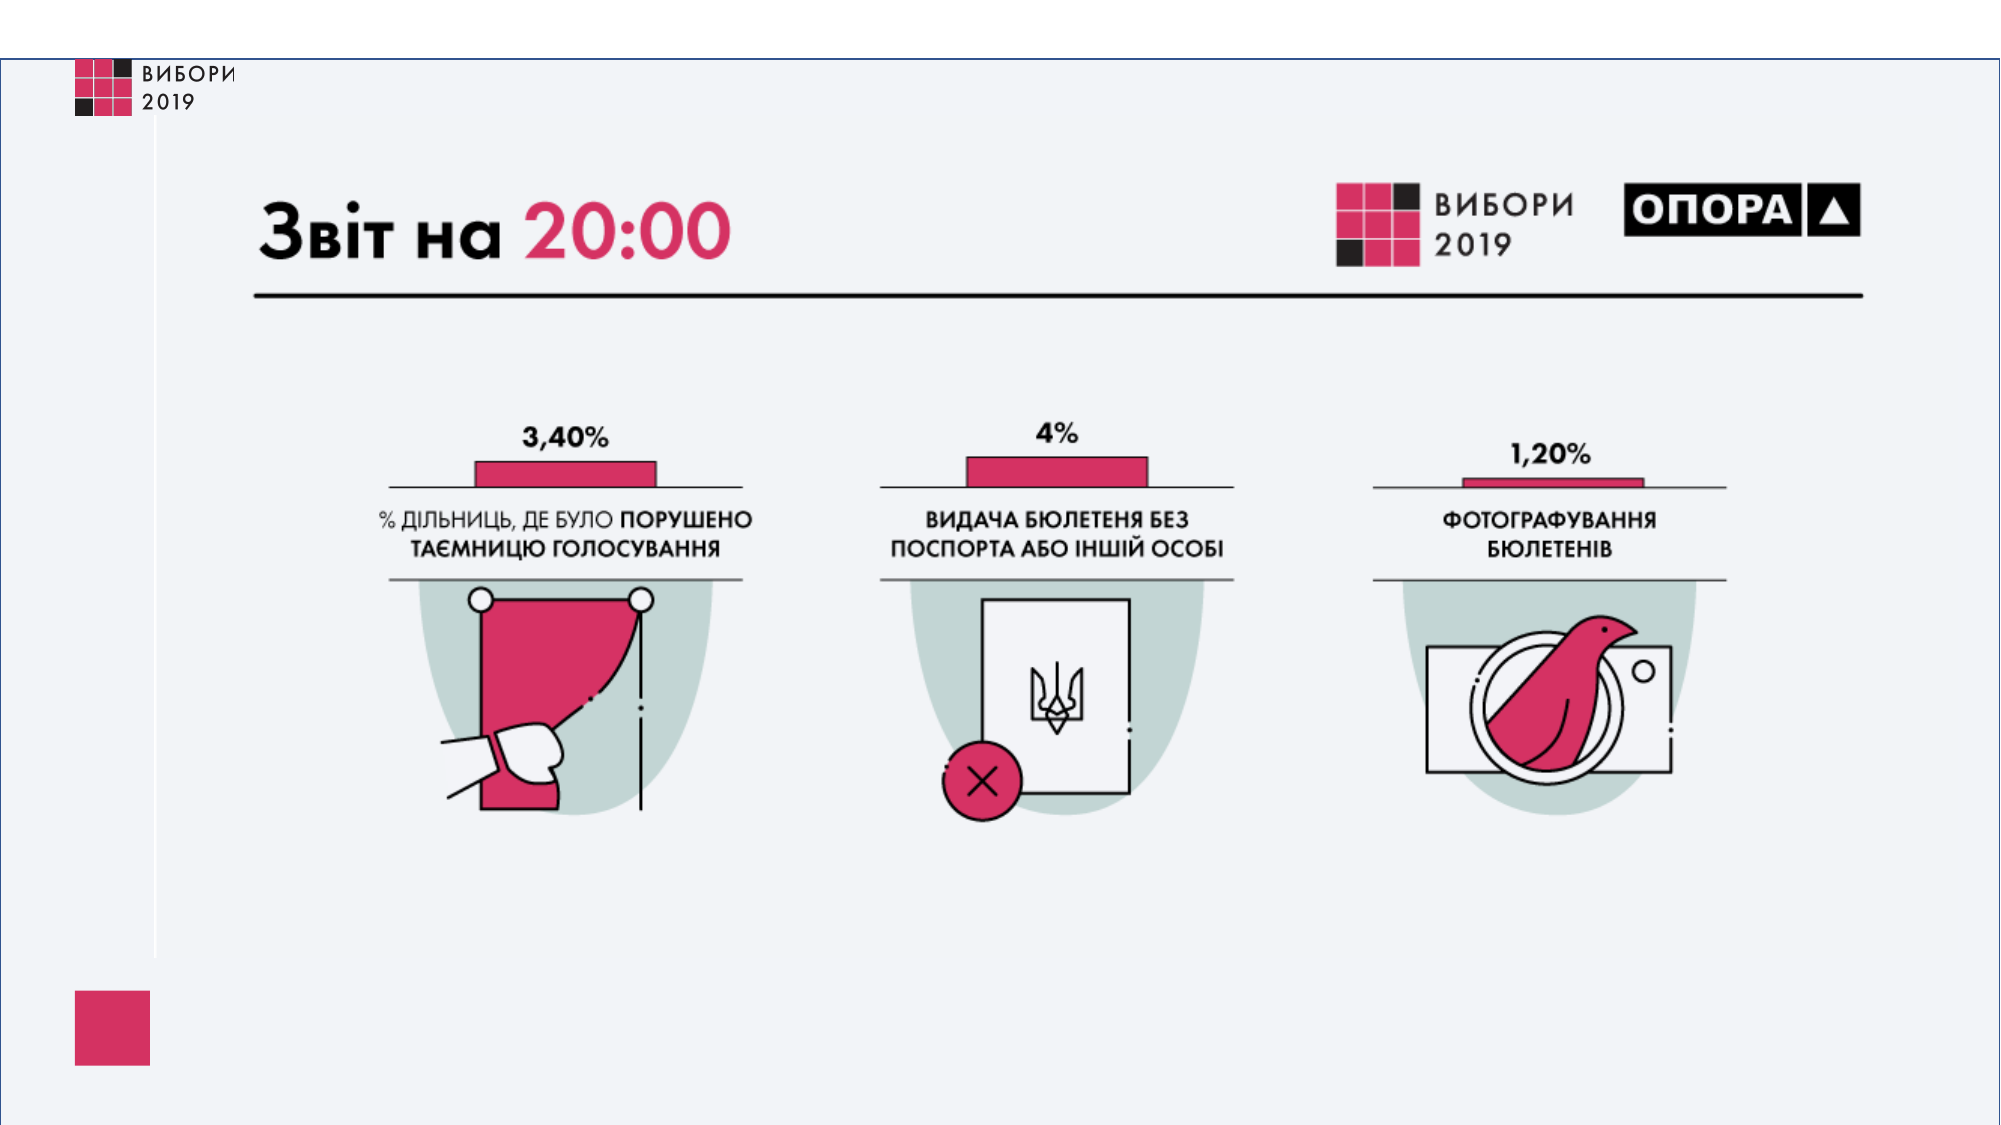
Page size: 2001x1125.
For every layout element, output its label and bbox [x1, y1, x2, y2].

picture [75, 59, 1958, 958]
text_box [0, 59, 2000, 1125]
